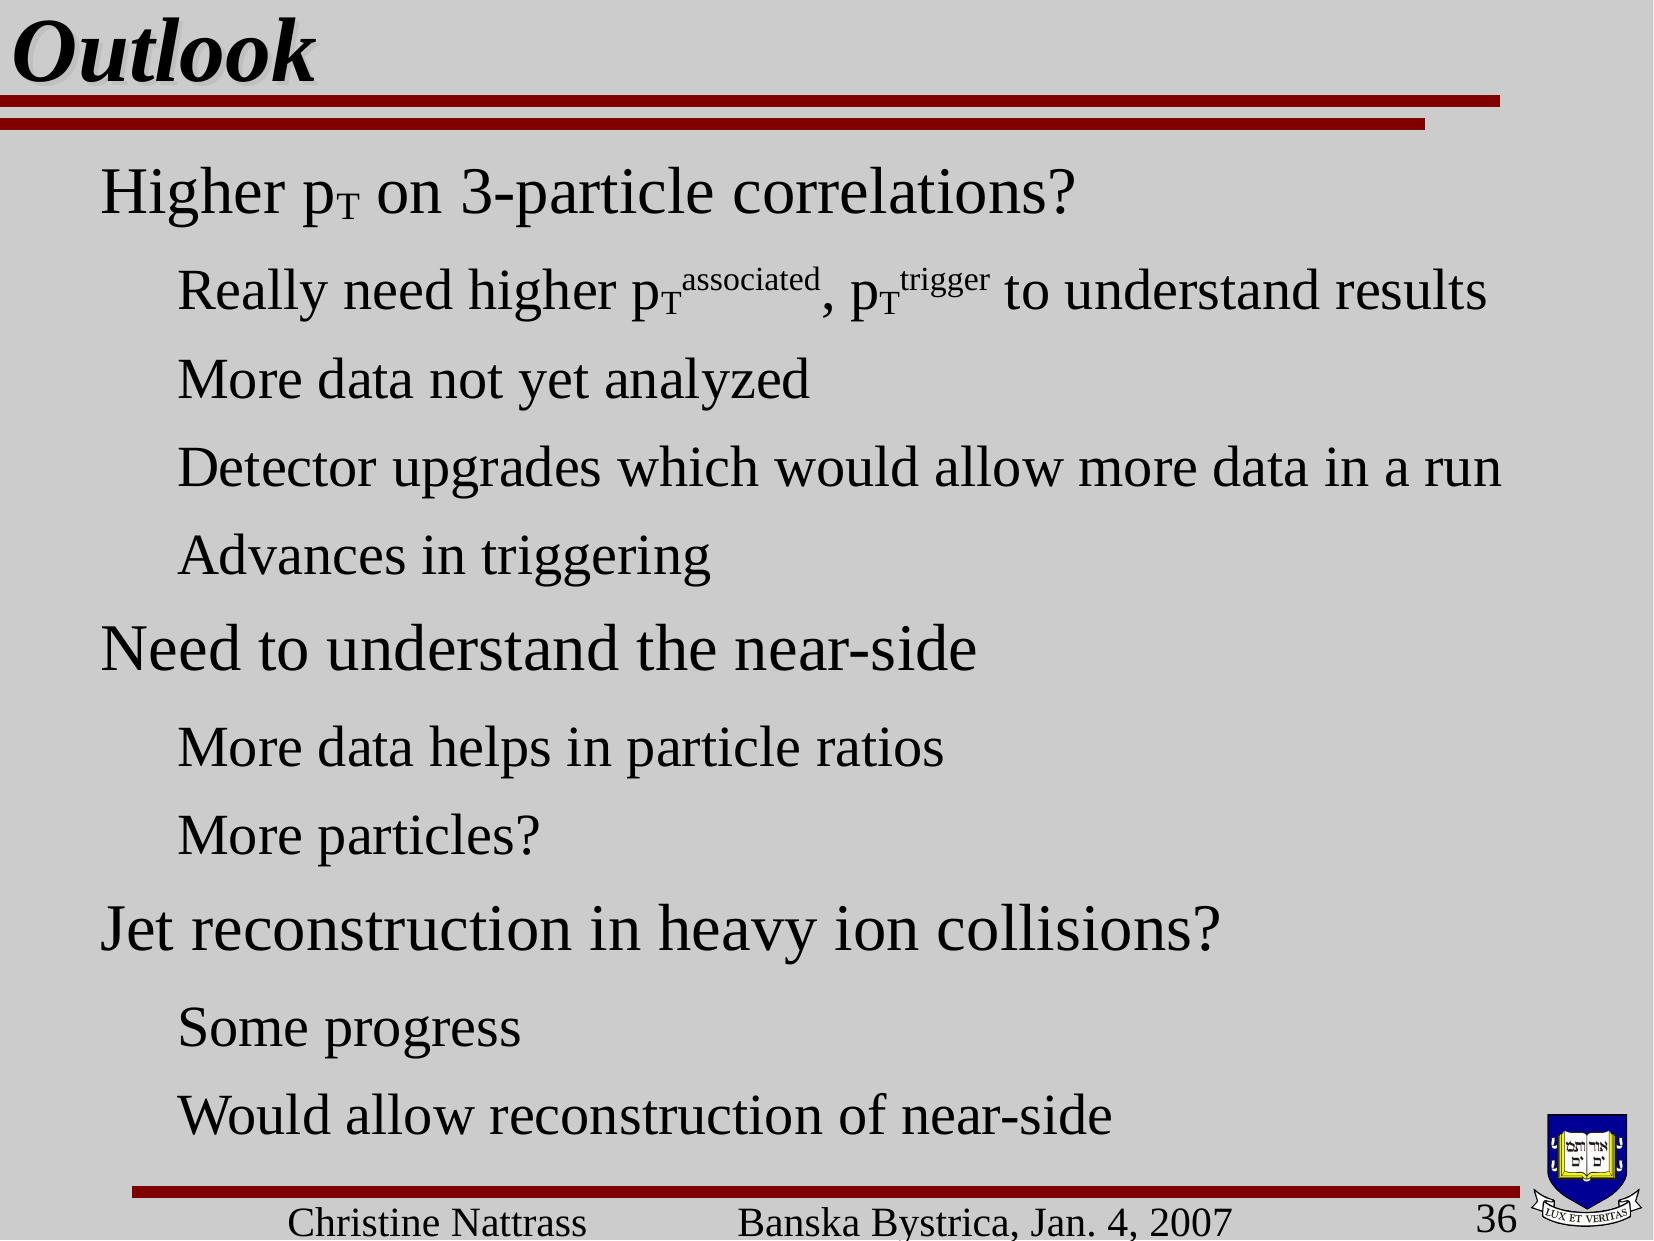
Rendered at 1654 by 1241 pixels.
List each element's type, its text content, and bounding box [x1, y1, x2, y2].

picture [1530, 1114, 1643, 1227]
title Outlook [11, 0, 1651, 102]
list Higher pT on 3-particle correlations? Really need higher pTassociated, pTtrigger to understand results More data not yet analyzed Detector upgrades which would allow more data in a run Advances in triggering Need to understand the near-side More data helps in particle ratios More particles? Jet reconstruction in heavy ion collisions? Some progress Would allow reconstruction of near-side [82, 154, 1571, 1191]
